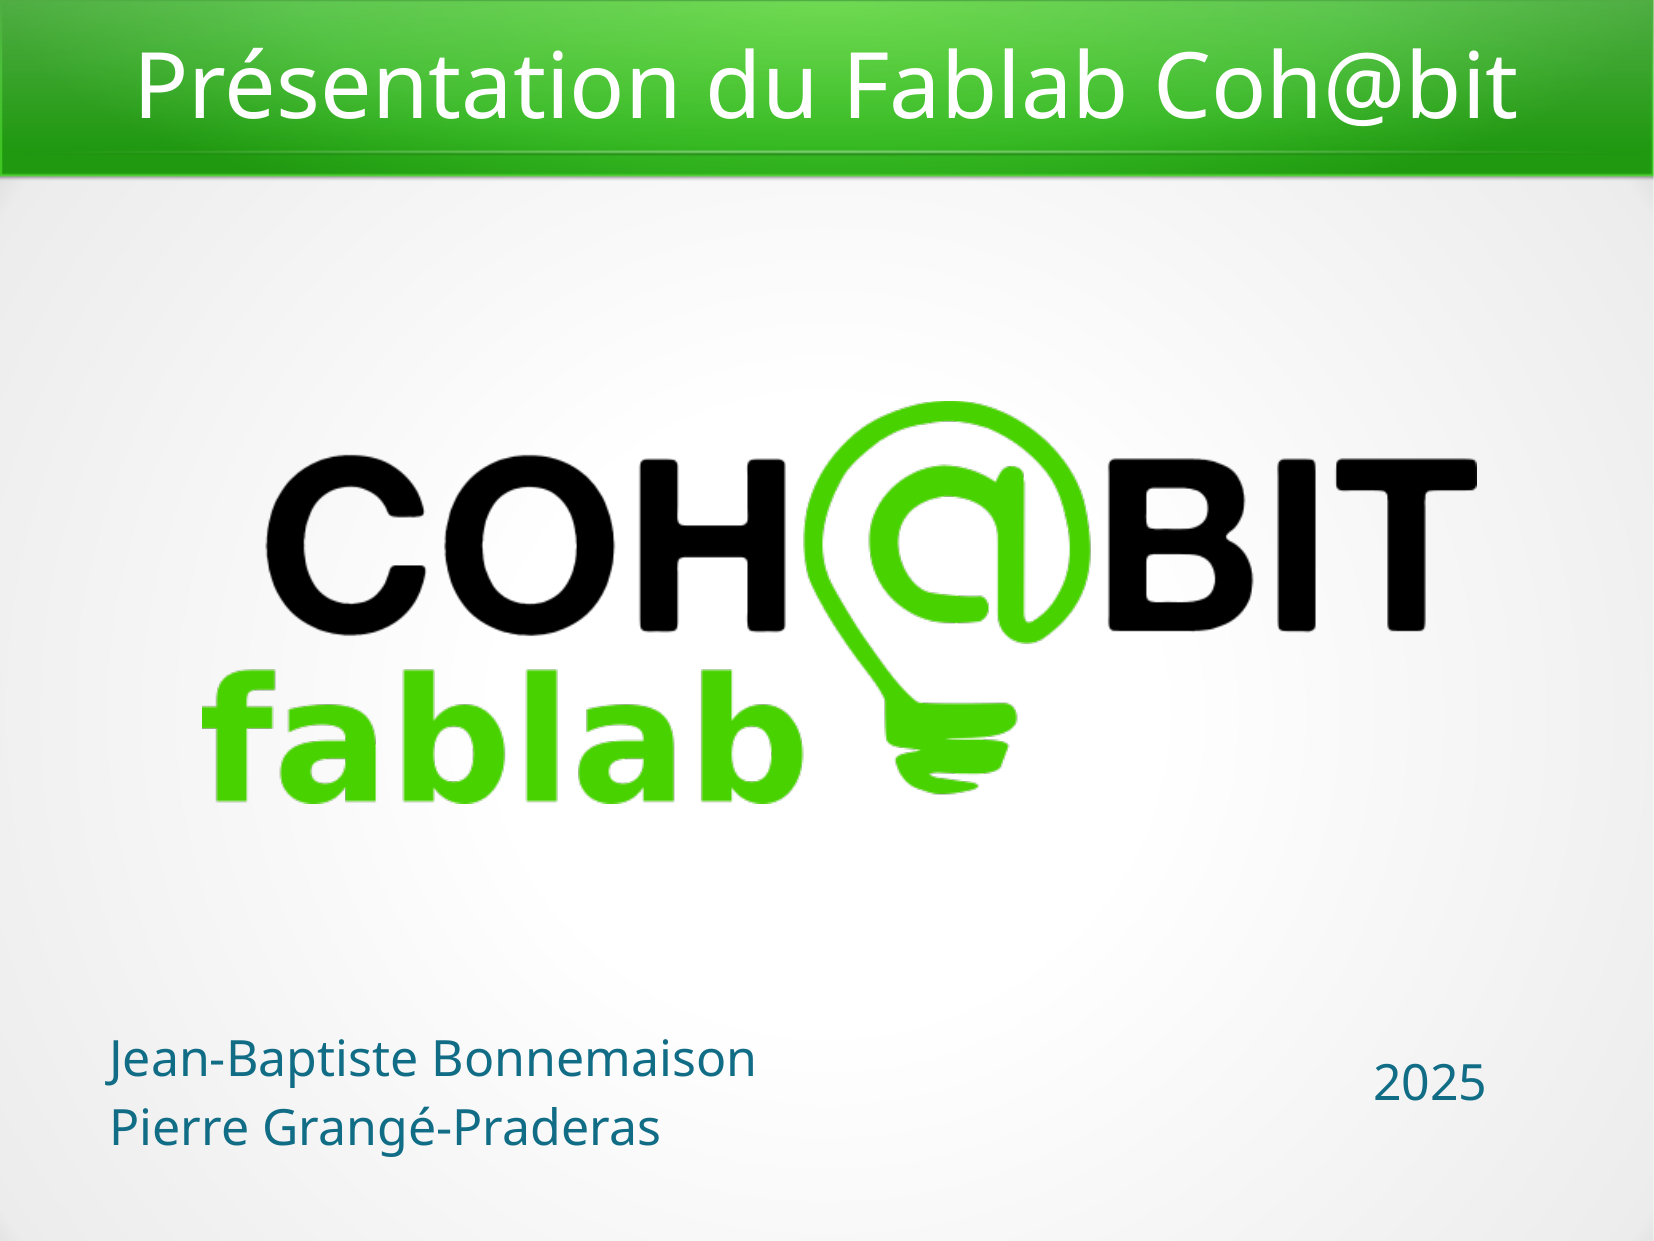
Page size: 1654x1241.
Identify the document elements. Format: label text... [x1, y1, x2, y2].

text_box Jean-Baptiste Bonnemaison Pierre Grangé-Praderas [94, 1015, 1016, 1148]
title Présentation du Fablab Coh@bit [82, 11, 1571, 154]
picture [0, 0, 1654, 1241]
text_box 2025 [1358, 1039, 1577, 1170]
